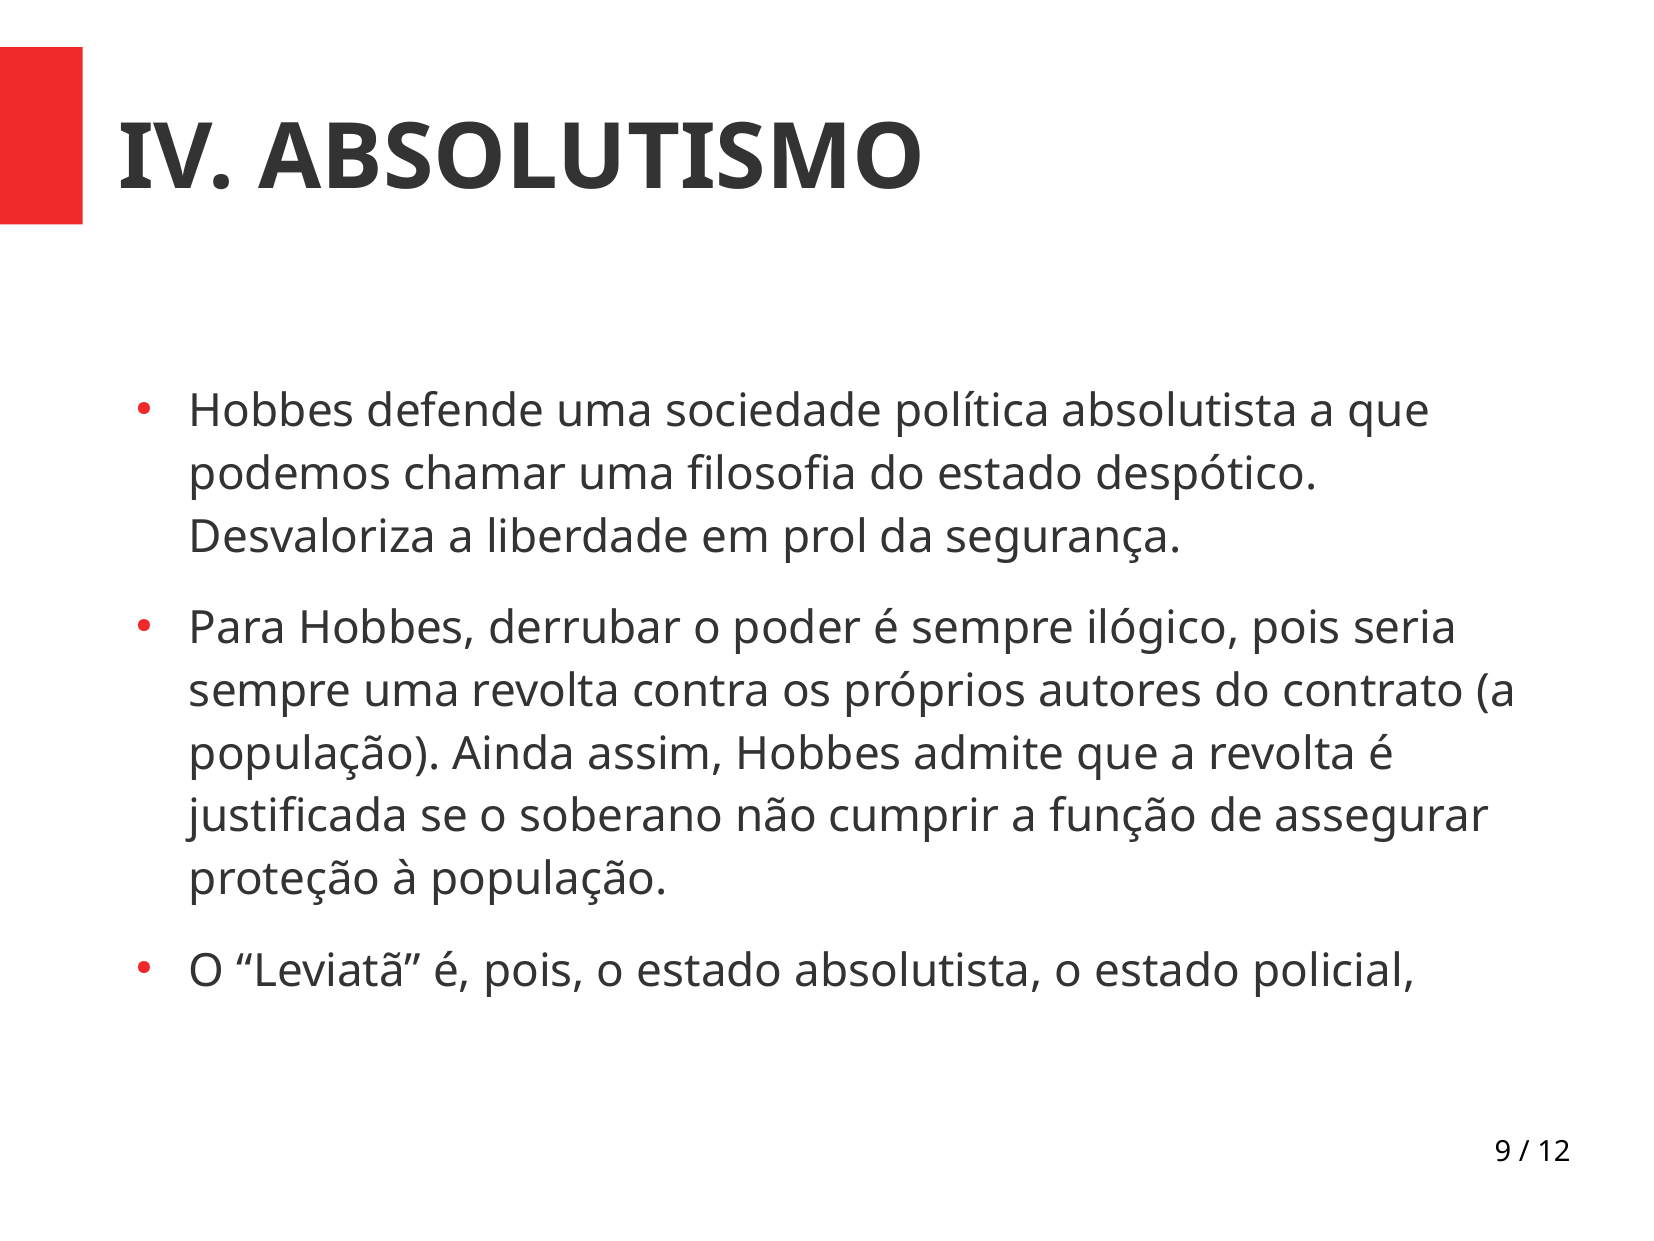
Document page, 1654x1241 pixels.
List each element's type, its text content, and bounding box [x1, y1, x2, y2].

list Hobbes defende uma sociedade política absolutista a que podemos chamar uma filosofia do estado despótico. Desvaloriza a liberdade em prol da segurança. Para Hobbes, derrubar o poder é sempre ilógico, pois seria sempre uma revolta contra os próprios autores do contrato (a população). Ainda assim, Hobbes admite que a revolta é justificada se o soberano não cumprir a função de assegurar proteção à população. O “Leviatã” é, pois, o estado absolutista, o estado policial, [118, 377, 1536, 1098]
title IV. ABSOLUTISMO [118, 49, 1571, 257]
